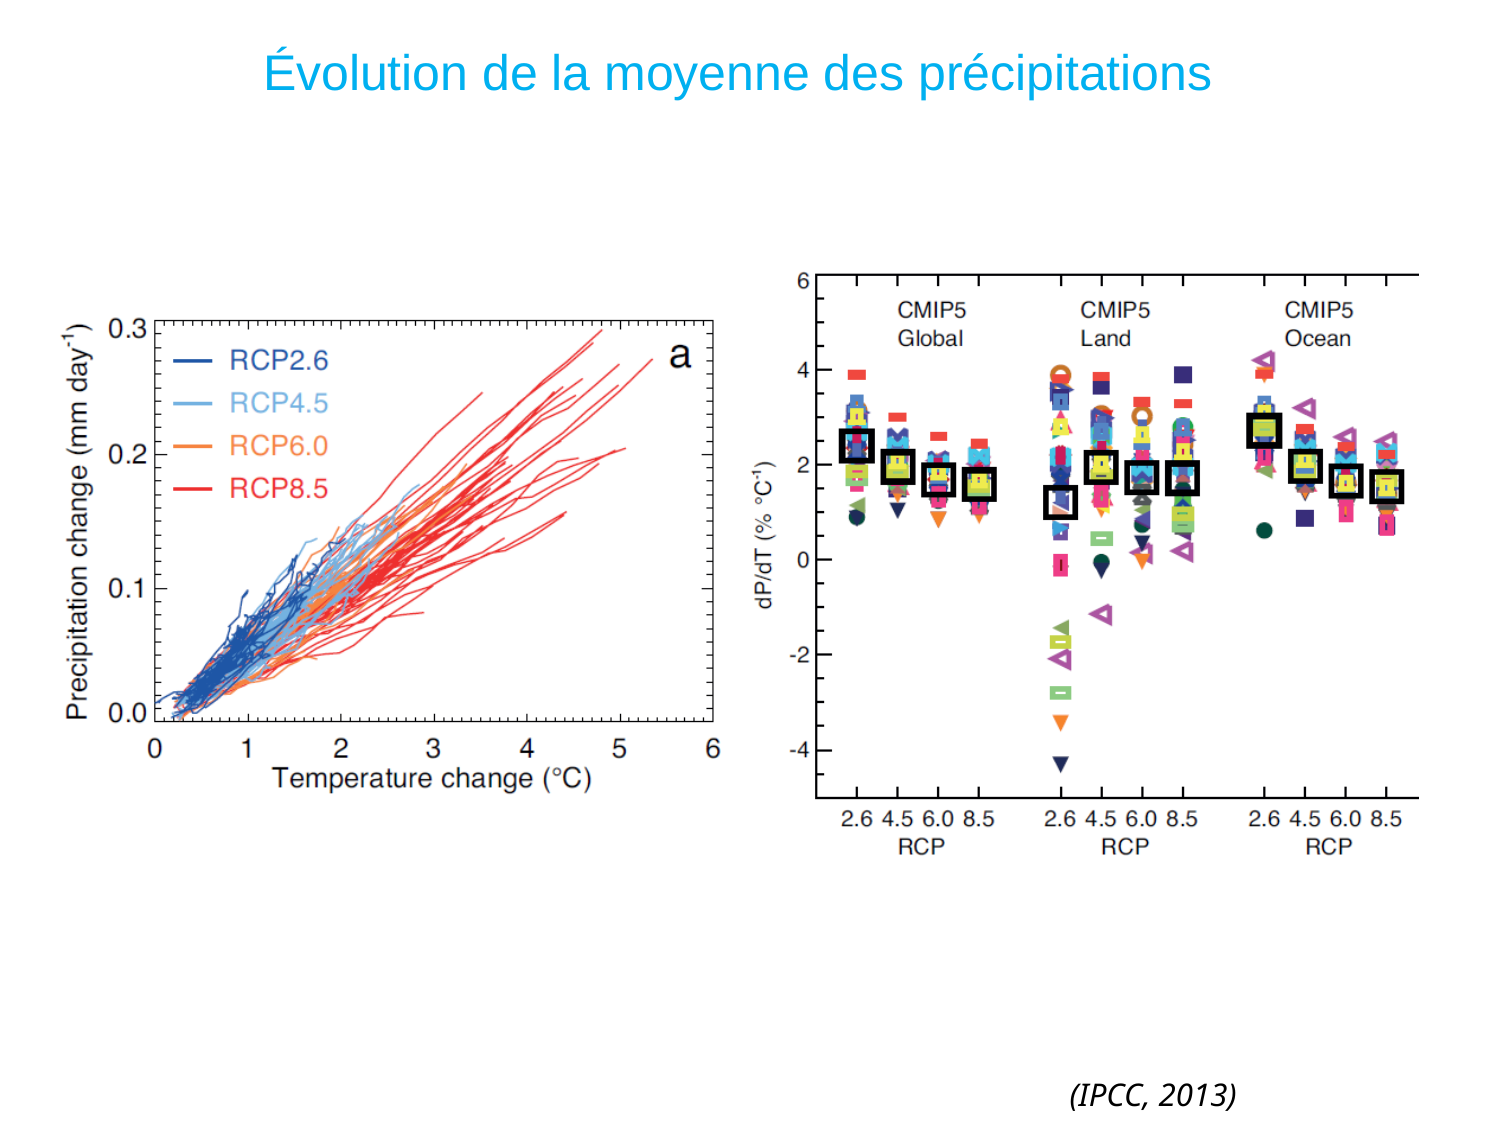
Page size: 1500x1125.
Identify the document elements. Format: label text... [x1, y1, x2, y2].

picture [50, 250, 1419, 867]
text_box Évolution de la moyenne des précipitations [105, 33, 1371, 175]
text_box (IPCC, 2013) [1069, 1057, 1474, 1113]
